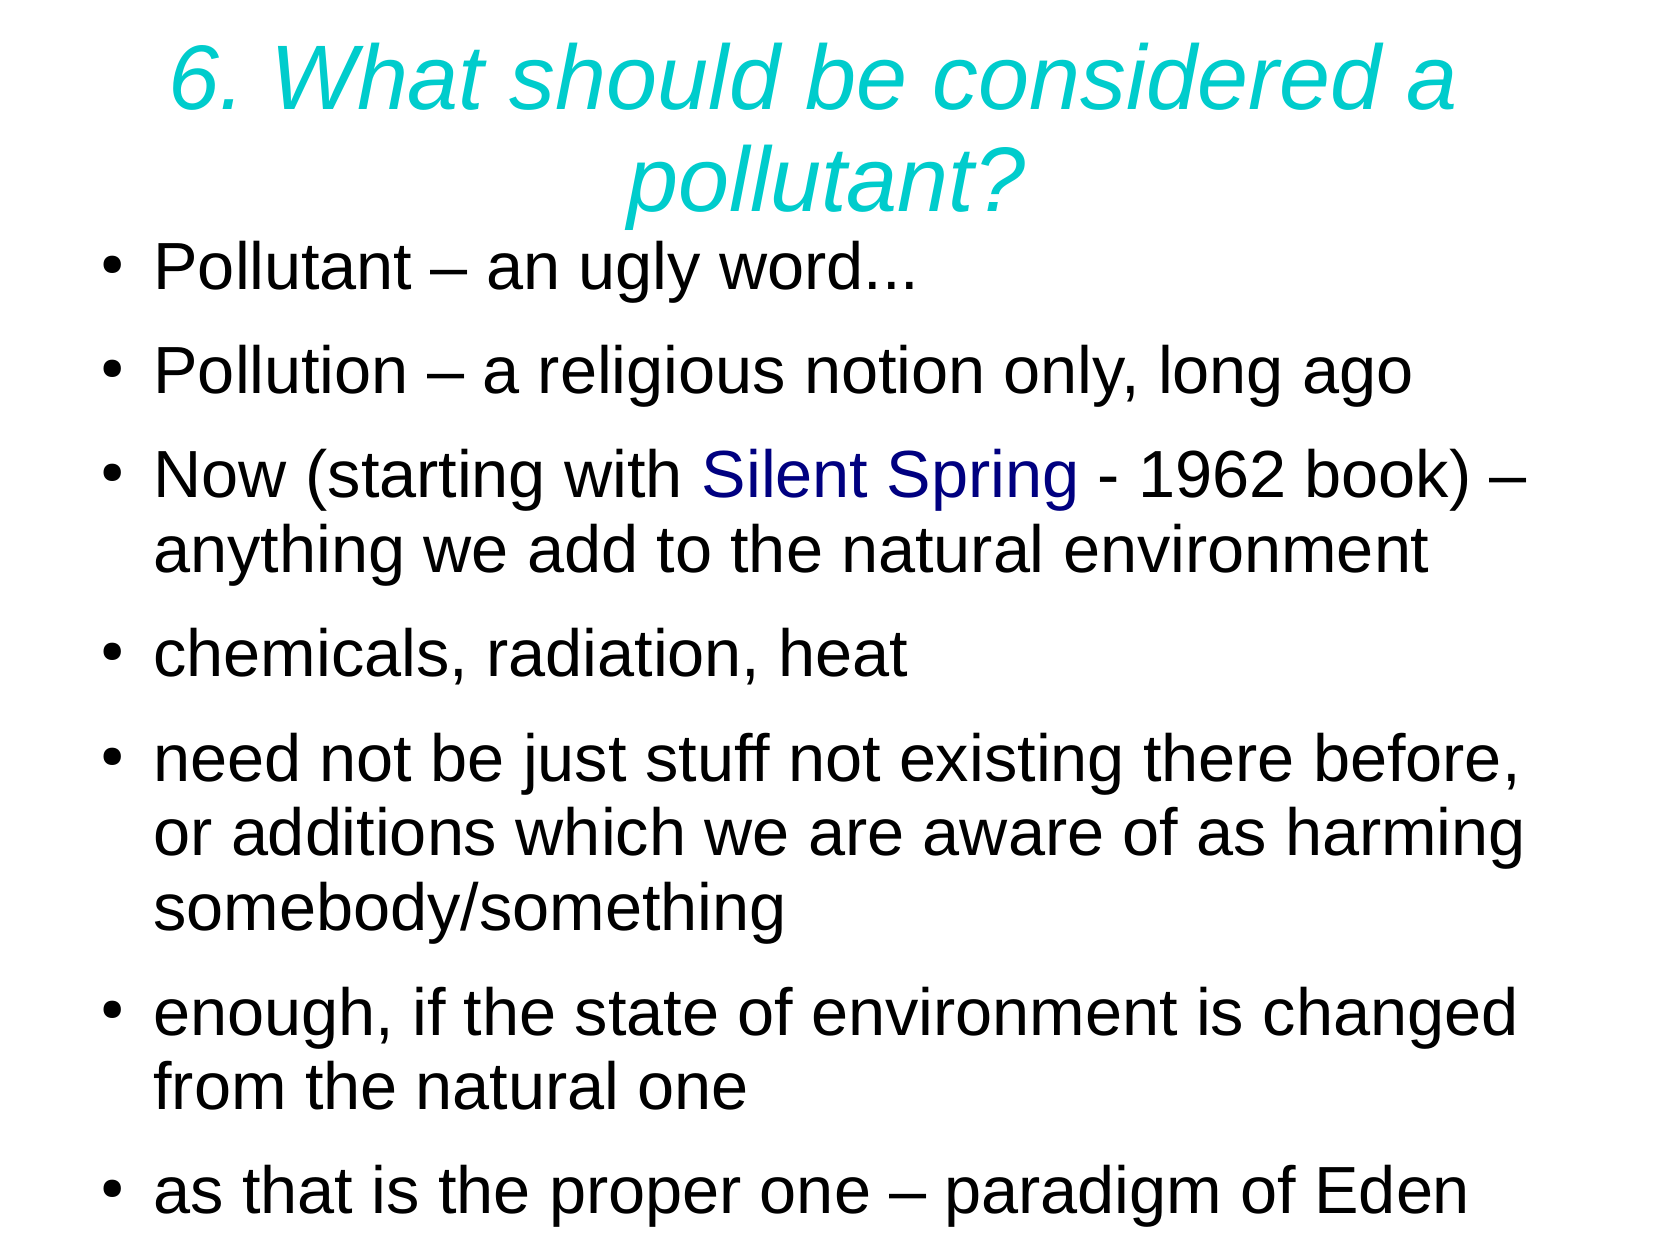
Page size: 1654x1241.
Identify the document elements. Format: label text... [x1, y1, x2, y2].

title 6. What should be considered a pollutant? [11, 23, 1642, 235]
list Pollutant – an ugly word... Pollution – a religious notion only, long ago Now (starting with Silent Spring - 1962 book) – anything we add to the natural environment chemicals, radiation, heat need not be just stuff not existing there before, or additions which we are aware of as harming somebody/something enough, if the state of environment is changed from the natural one as that is the proper one – paradigm of Eden [82, 228, 1571, 1229]
